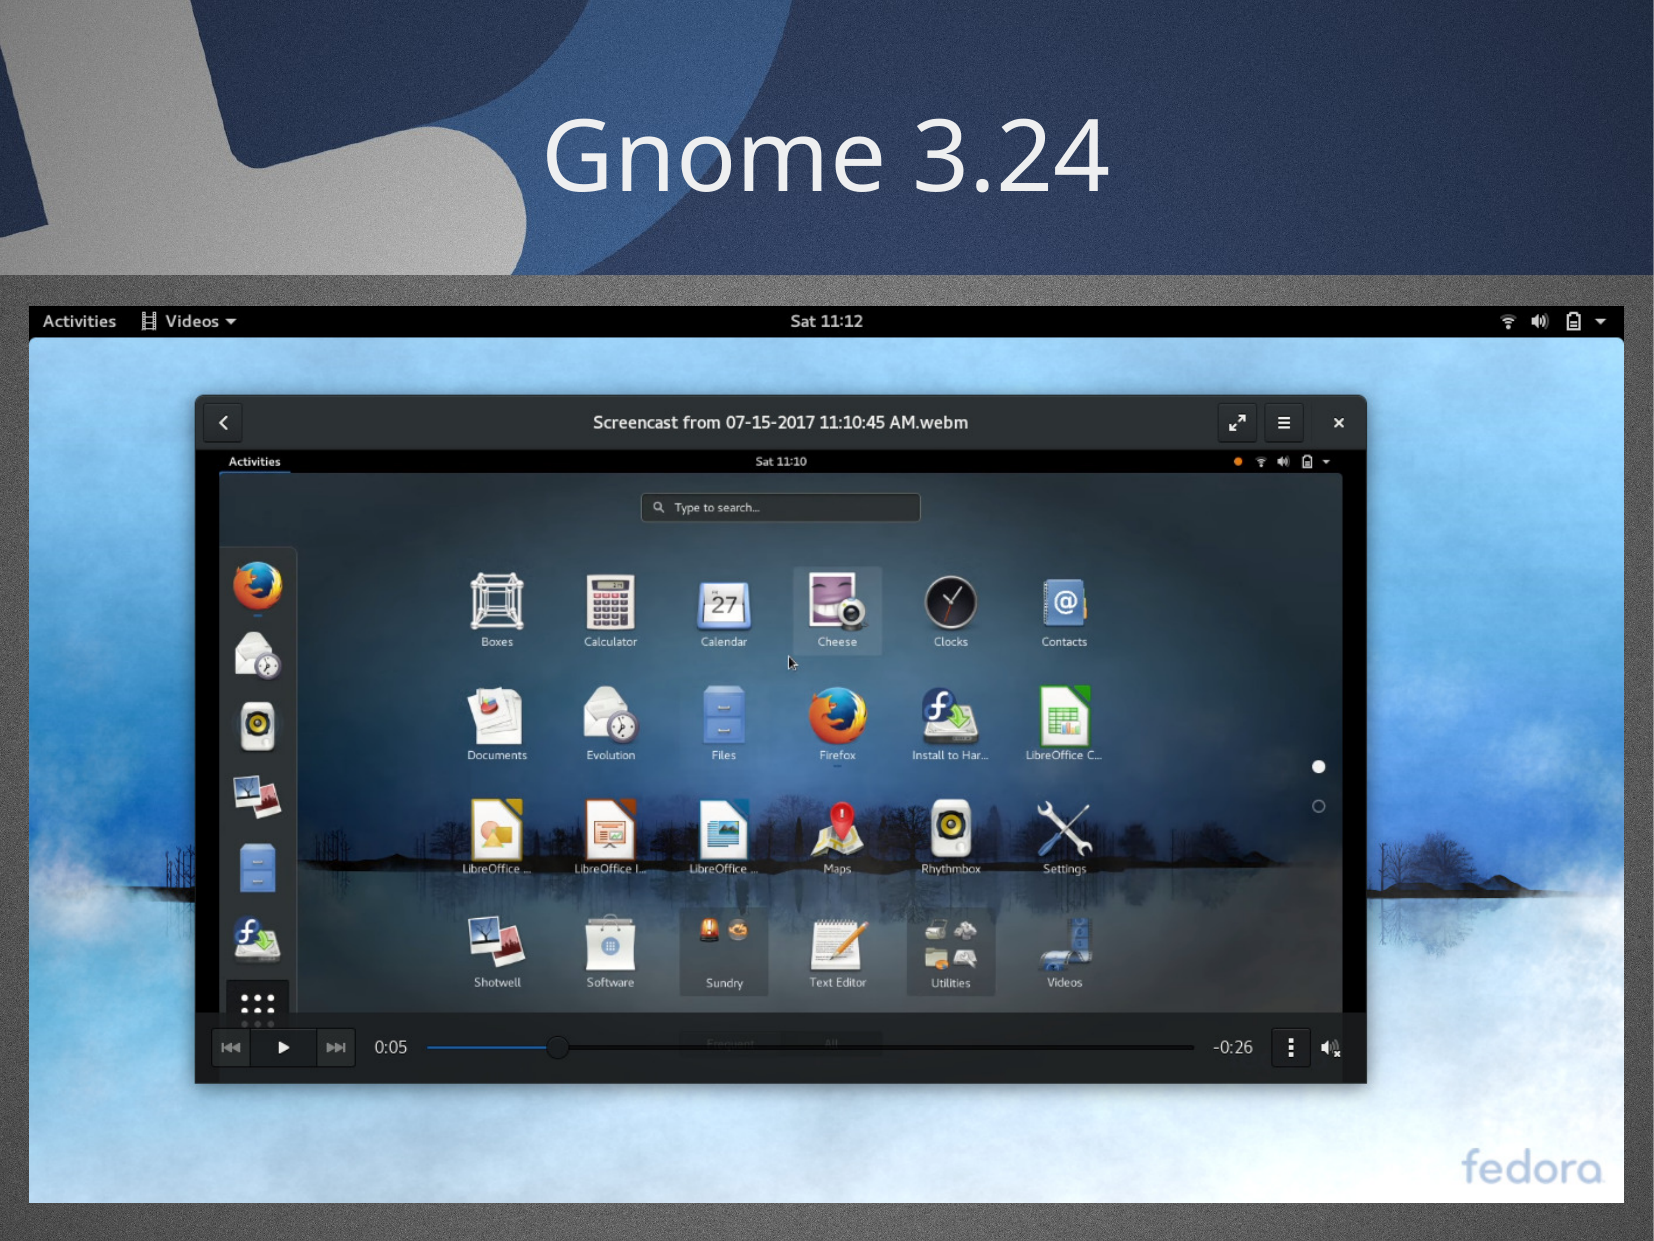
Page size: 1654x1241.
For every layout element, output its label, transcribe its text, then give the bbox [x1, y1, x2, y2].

title Gnome 3.24 [82, 49, 1571, 257]
picture [0, 0, 1654, 1241]
